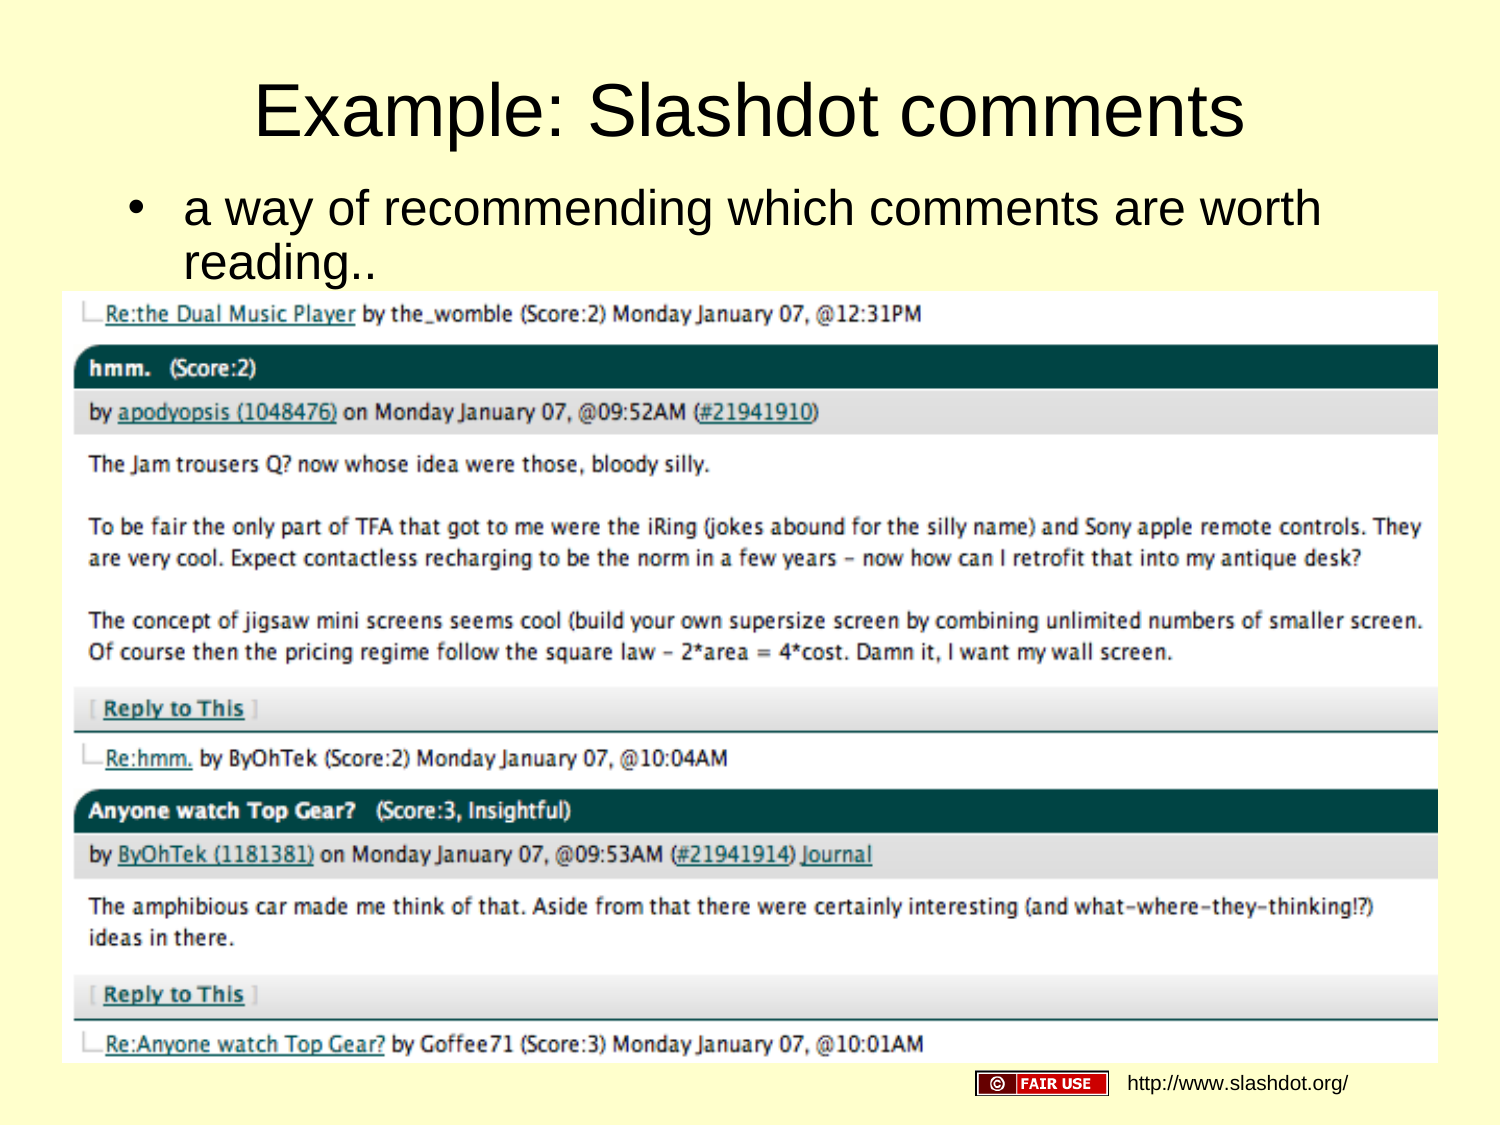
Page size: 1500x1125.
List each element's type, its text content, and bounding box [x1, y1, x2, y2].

list a way of recommending which comments are worth reading.. [112, 174, 1350, 291]
title Example: Slashdot comments [112, 12, 1388, 201]
picture [975, 1070, 1109, 1096]
text_box http://www.slashdot.org/ [1112, 1062, 1436, 1113]
picture [62, 291, 1438, 1063]
